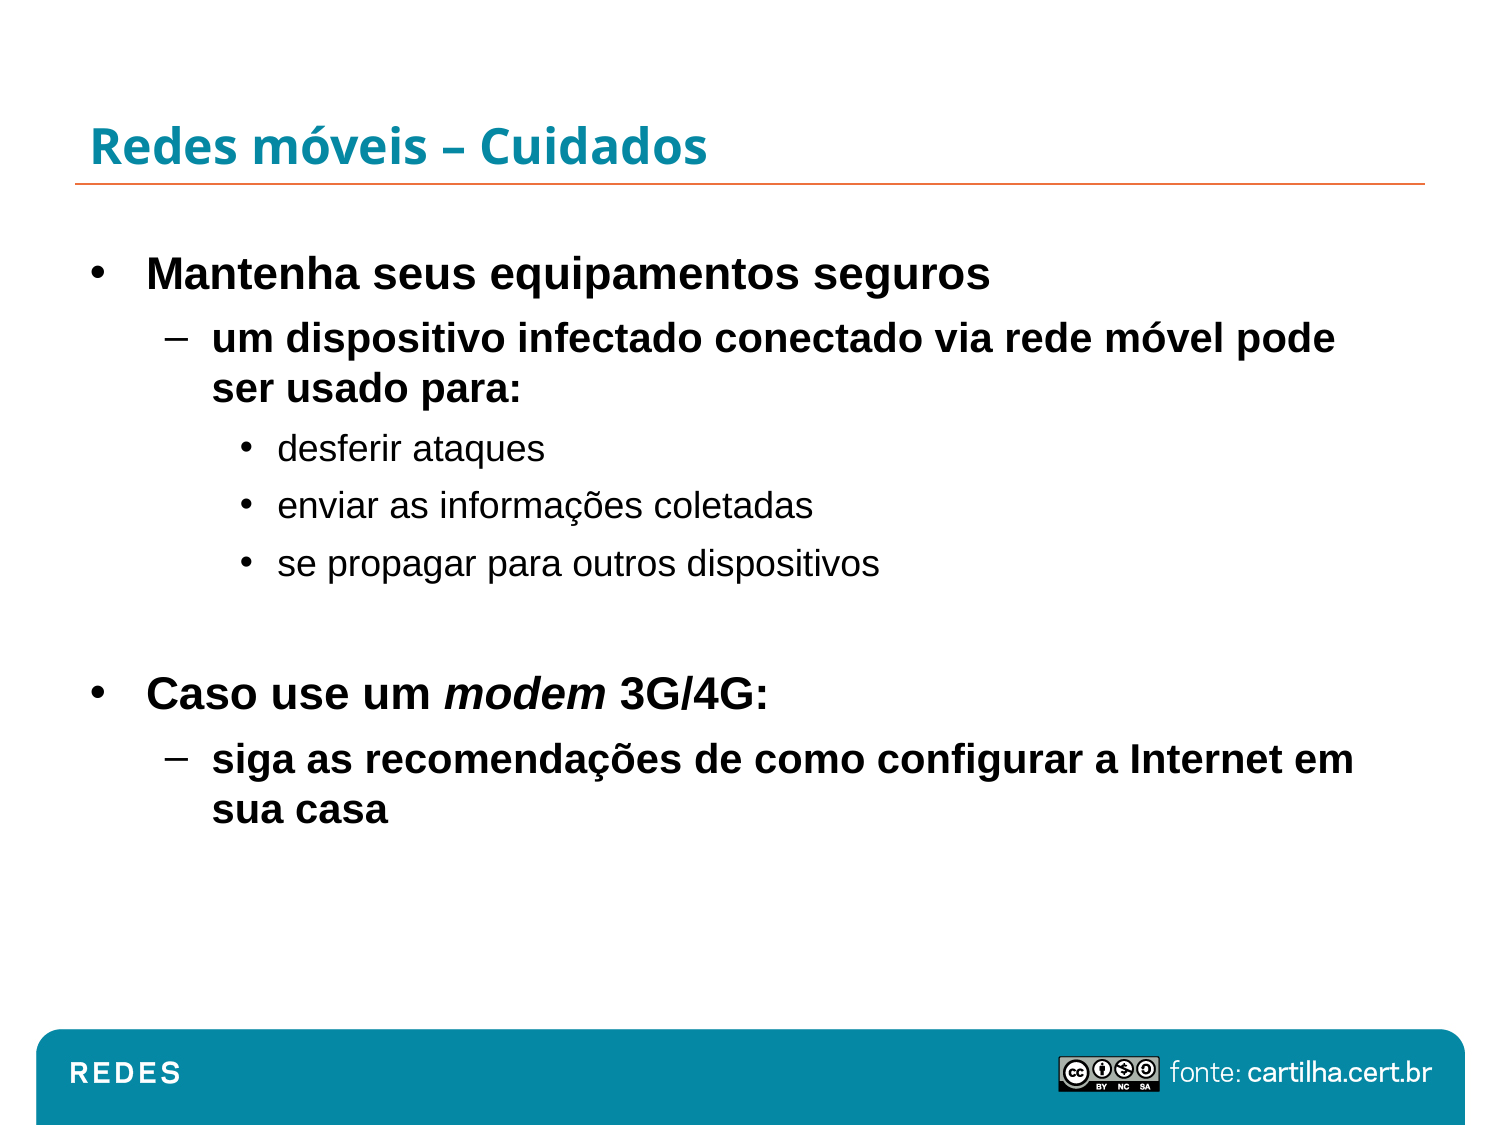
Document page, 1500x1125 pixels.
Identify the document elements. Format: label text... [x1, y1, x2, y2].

title Redes móveis – Cuidados [75, 54, 1425, 182]
picture [0, 0, 1500, 1125]
list Mantenha seus equipamentos seguros um dispositivo infectado conectado via rede móvel pode ser usado para: desferir ataques enviar as informações coletadas se propagar para outros dispositivos Caso use um modem 3G/4G: siga as recomendações de como configurar a Internet em sua casa [75, 236, 1425, 979]
